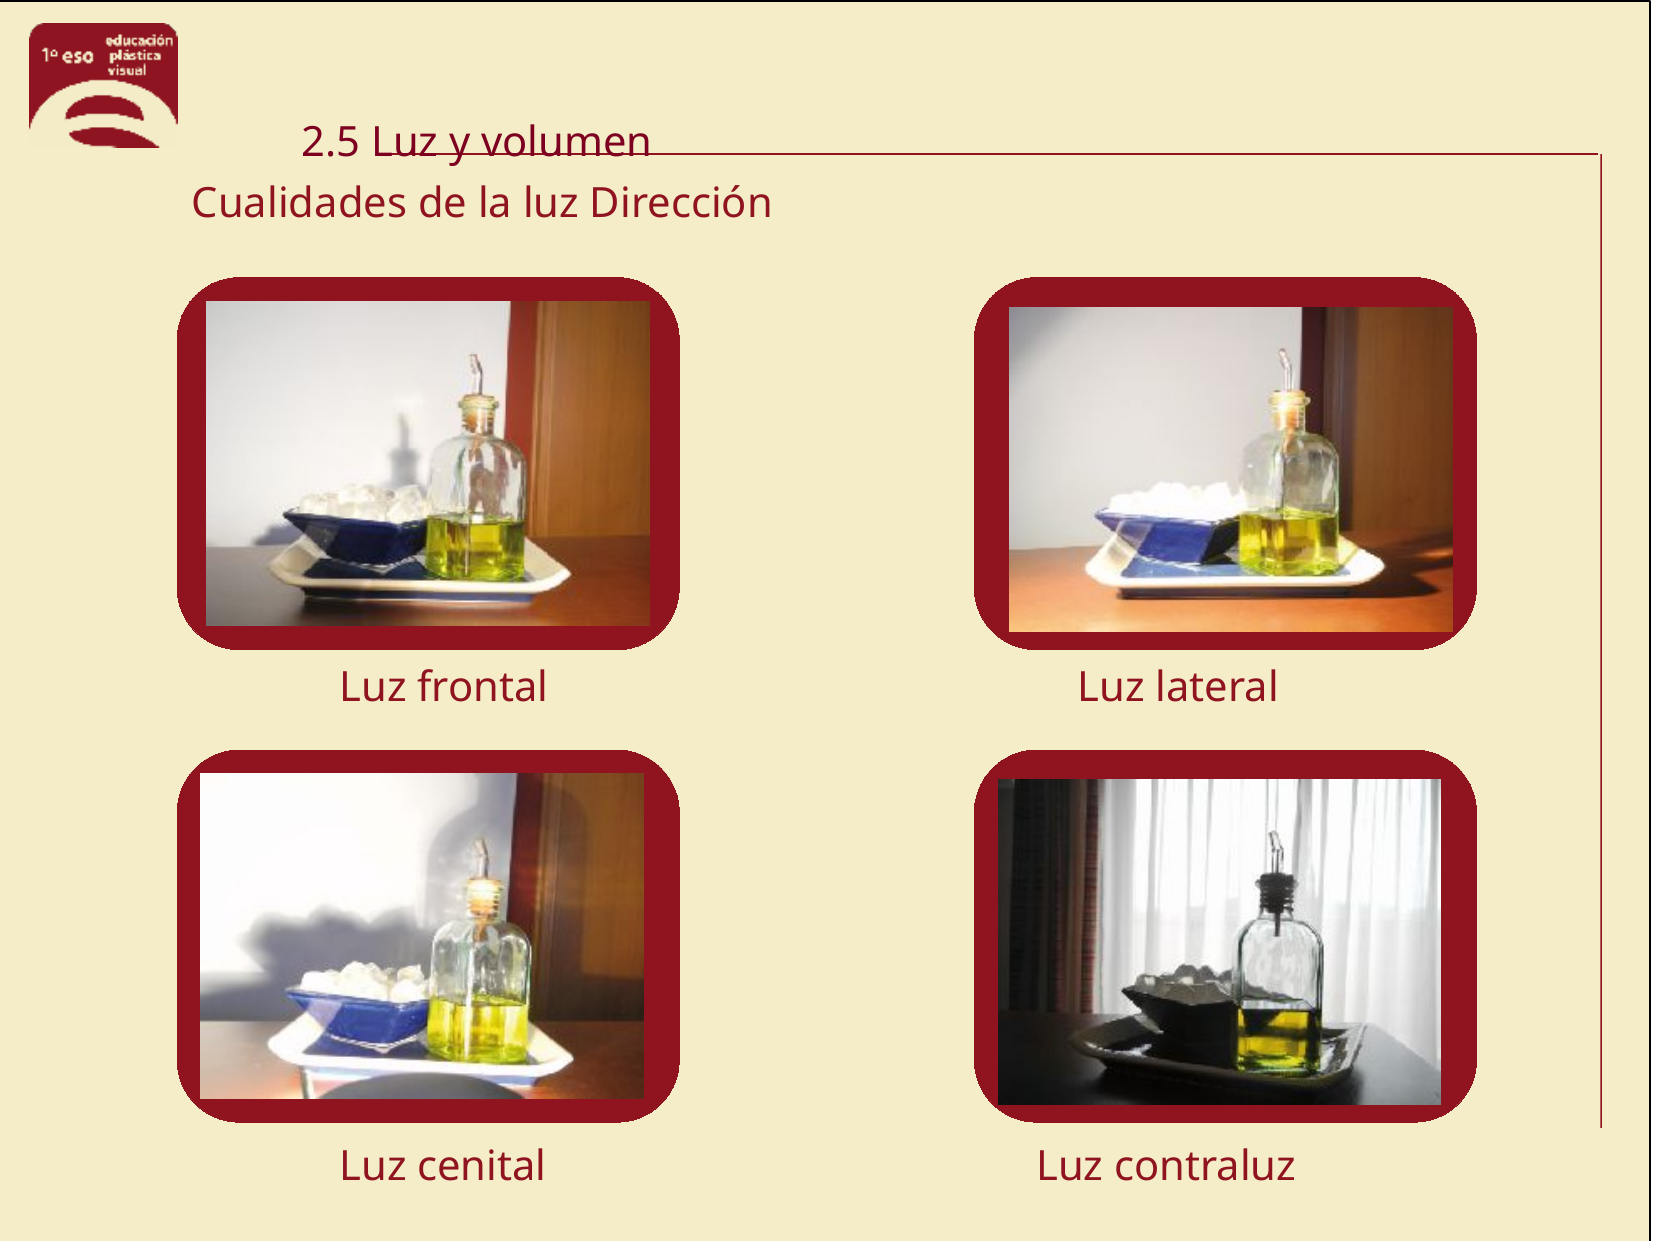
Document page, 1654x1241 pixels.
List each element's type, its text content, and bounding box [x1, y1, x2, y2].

text_box Luz frontal Luz lateral [177, 649, 1595, 721]
title 2.5 Luz y volumen [153, 59, 1595, 148]
text_box Luz cenital Luz contraluz [177, 1128, 1595, 1199]
text_box [177, 750, 680, 1123]
text_box Cualidades de la luz Dirección [177, 165, 1595, 237]
picture [0, 0, 1654, 1241]
text_box [974, 277, 1477, 649]
text_box [177, 277, 680, 649]
text_box [974, 750, 1477, 1123]
